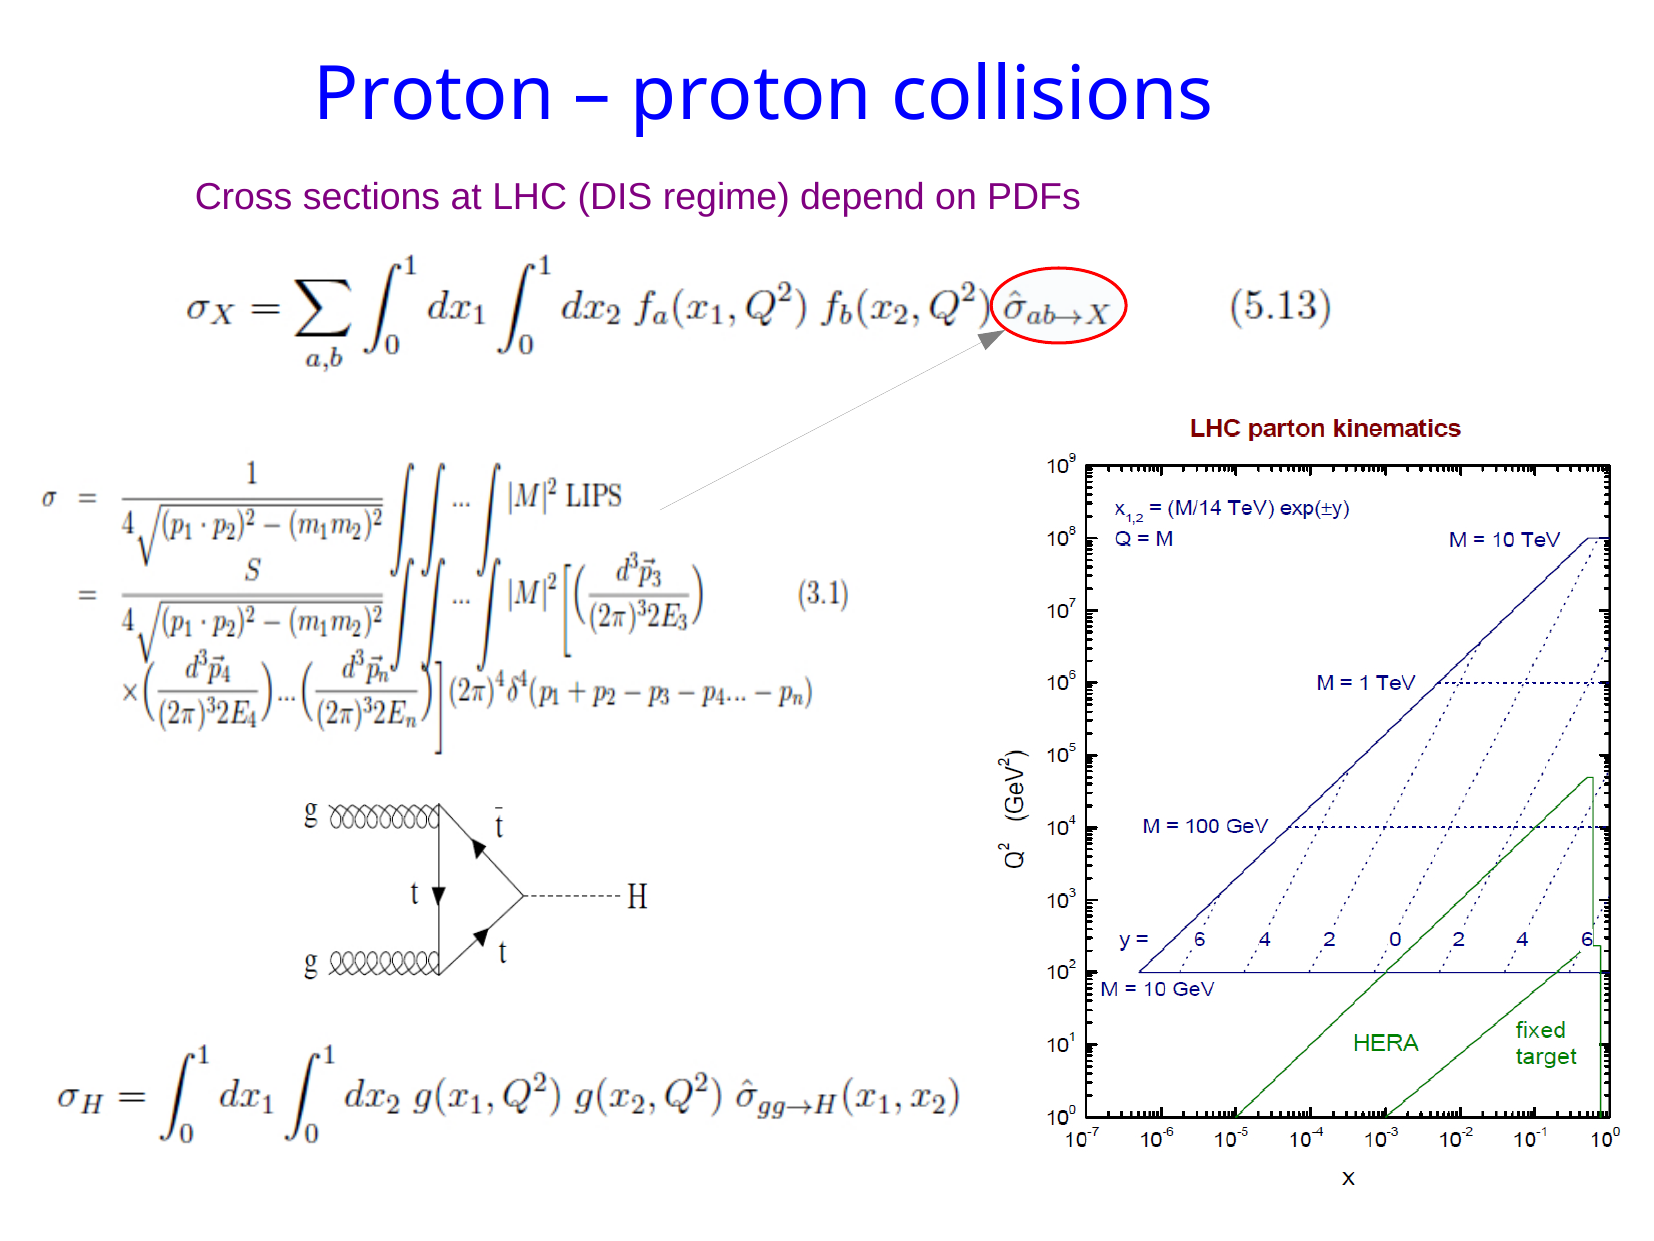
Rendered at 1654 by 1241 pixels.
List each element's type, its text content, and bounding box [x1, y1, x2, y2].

picture [30, 404, 1654, 1201]
text_box Cross sections at LHC (DIS regime) depend on PDFs [180, 168, 1652, 226]
picture [24, 447, 910, 763]
picture [116, 241, 1426, 391]
text_box Proton – proton collisions [299, 45, 1201, 144]
text_box [991, 267, 1127, 343]
picture [270, 773, 676, 1006]
